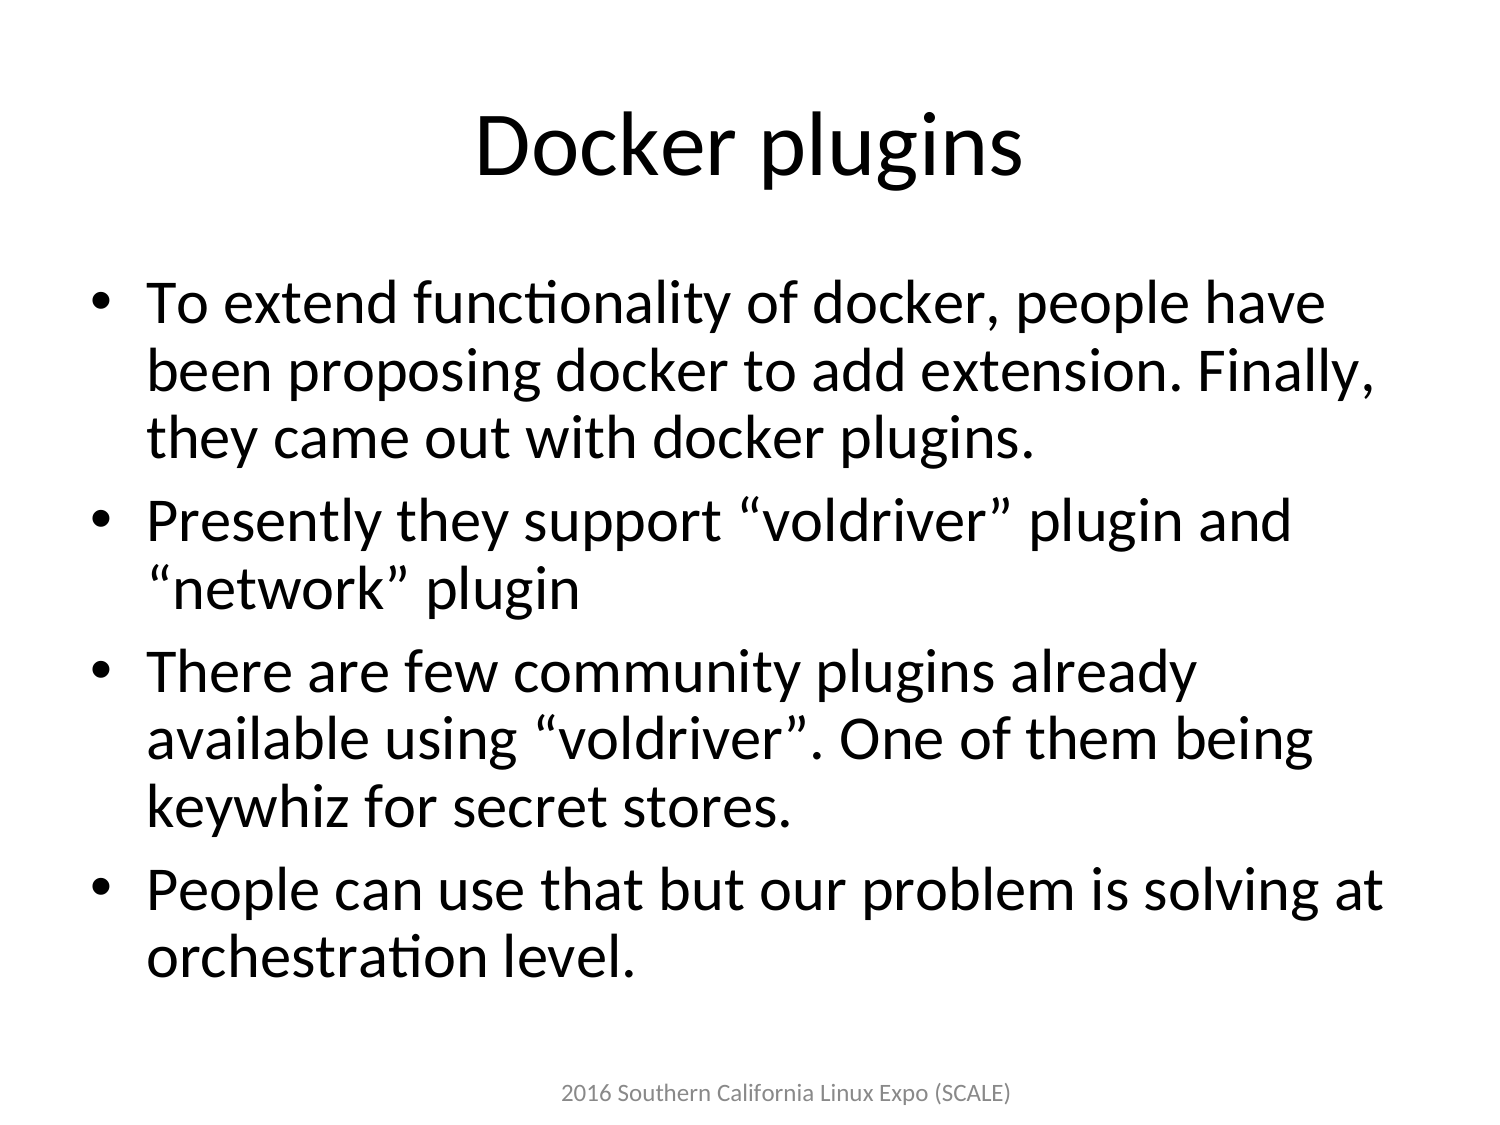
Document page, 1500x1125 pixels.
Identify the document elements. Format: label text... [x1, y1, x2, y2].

title Docker plugins [75, 45, 1426, 233]
list To extend functionality of docker, people have been proposing docker to add extension. Finally, they came out with docker plugins. Presently they support “voldriver” plugin and “network” plugin There are few community plugins already available using “voldriver”. One of them being keywhiz for secret stores. People can use that but our problem is solving at orchestration level. [75, 262, 1426, 1005]
text_box 2016 Southern California Linux Expo (SCALE) [512, 1061, 1067, 1122]
